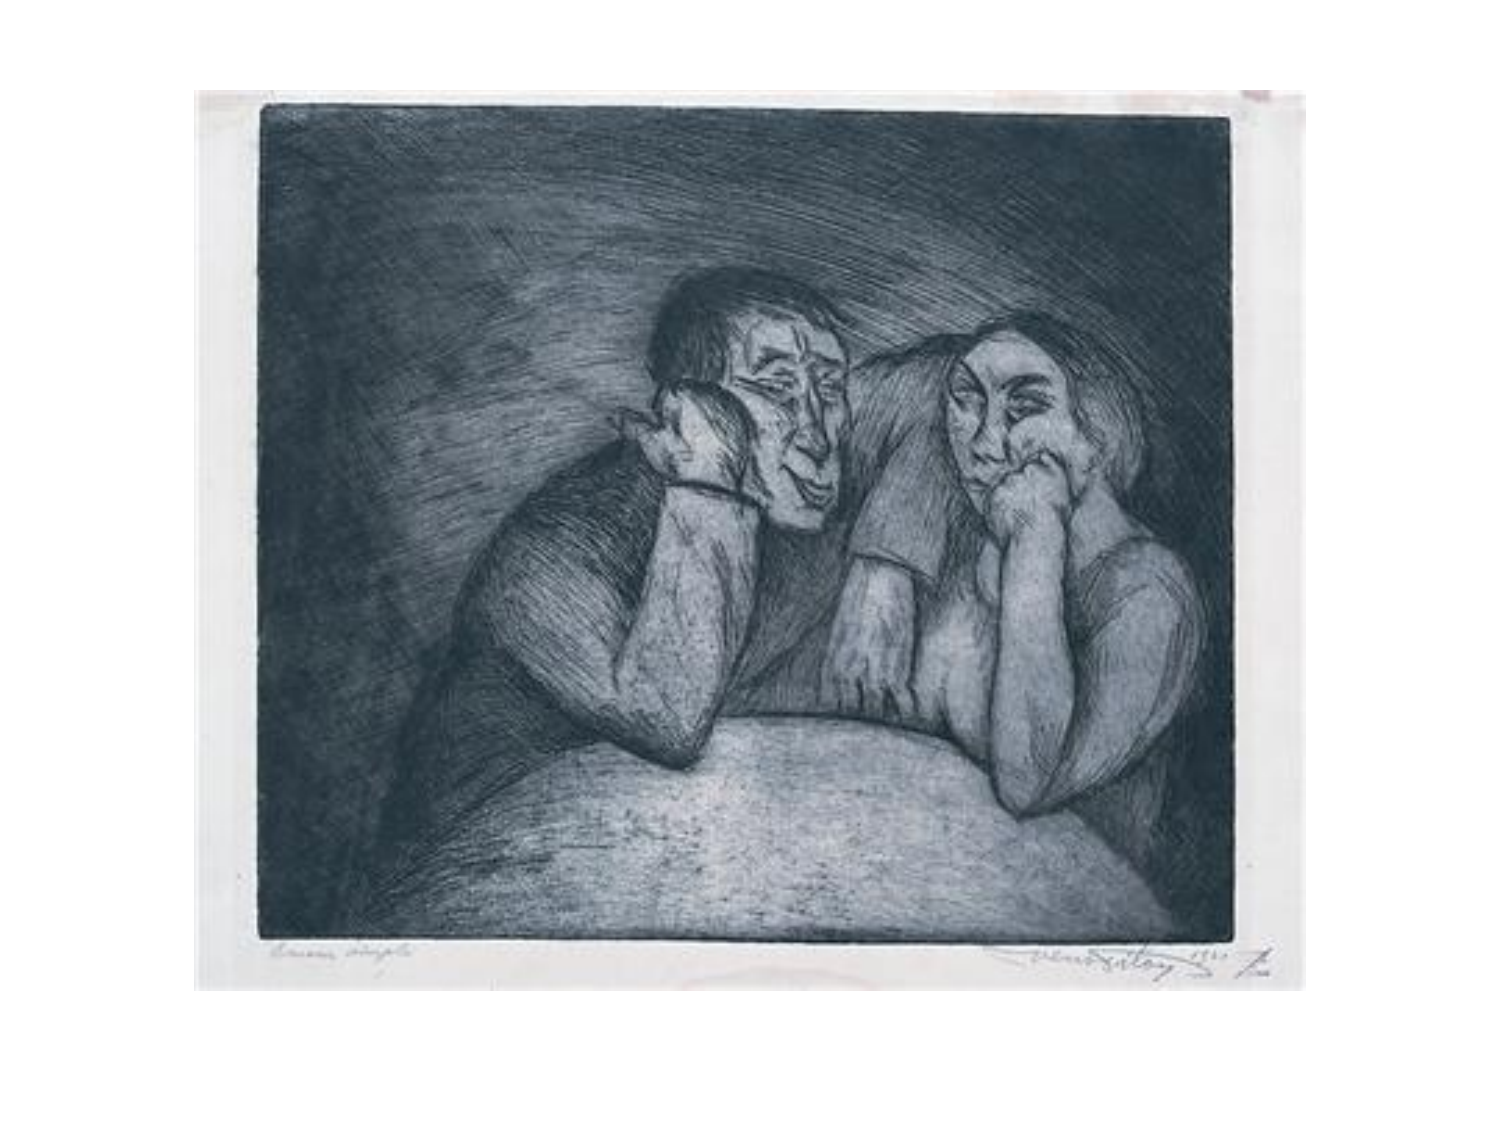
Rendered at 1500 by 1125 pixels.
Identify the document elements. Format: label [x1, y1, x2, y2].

picture [194, 90, 1306, 991]
